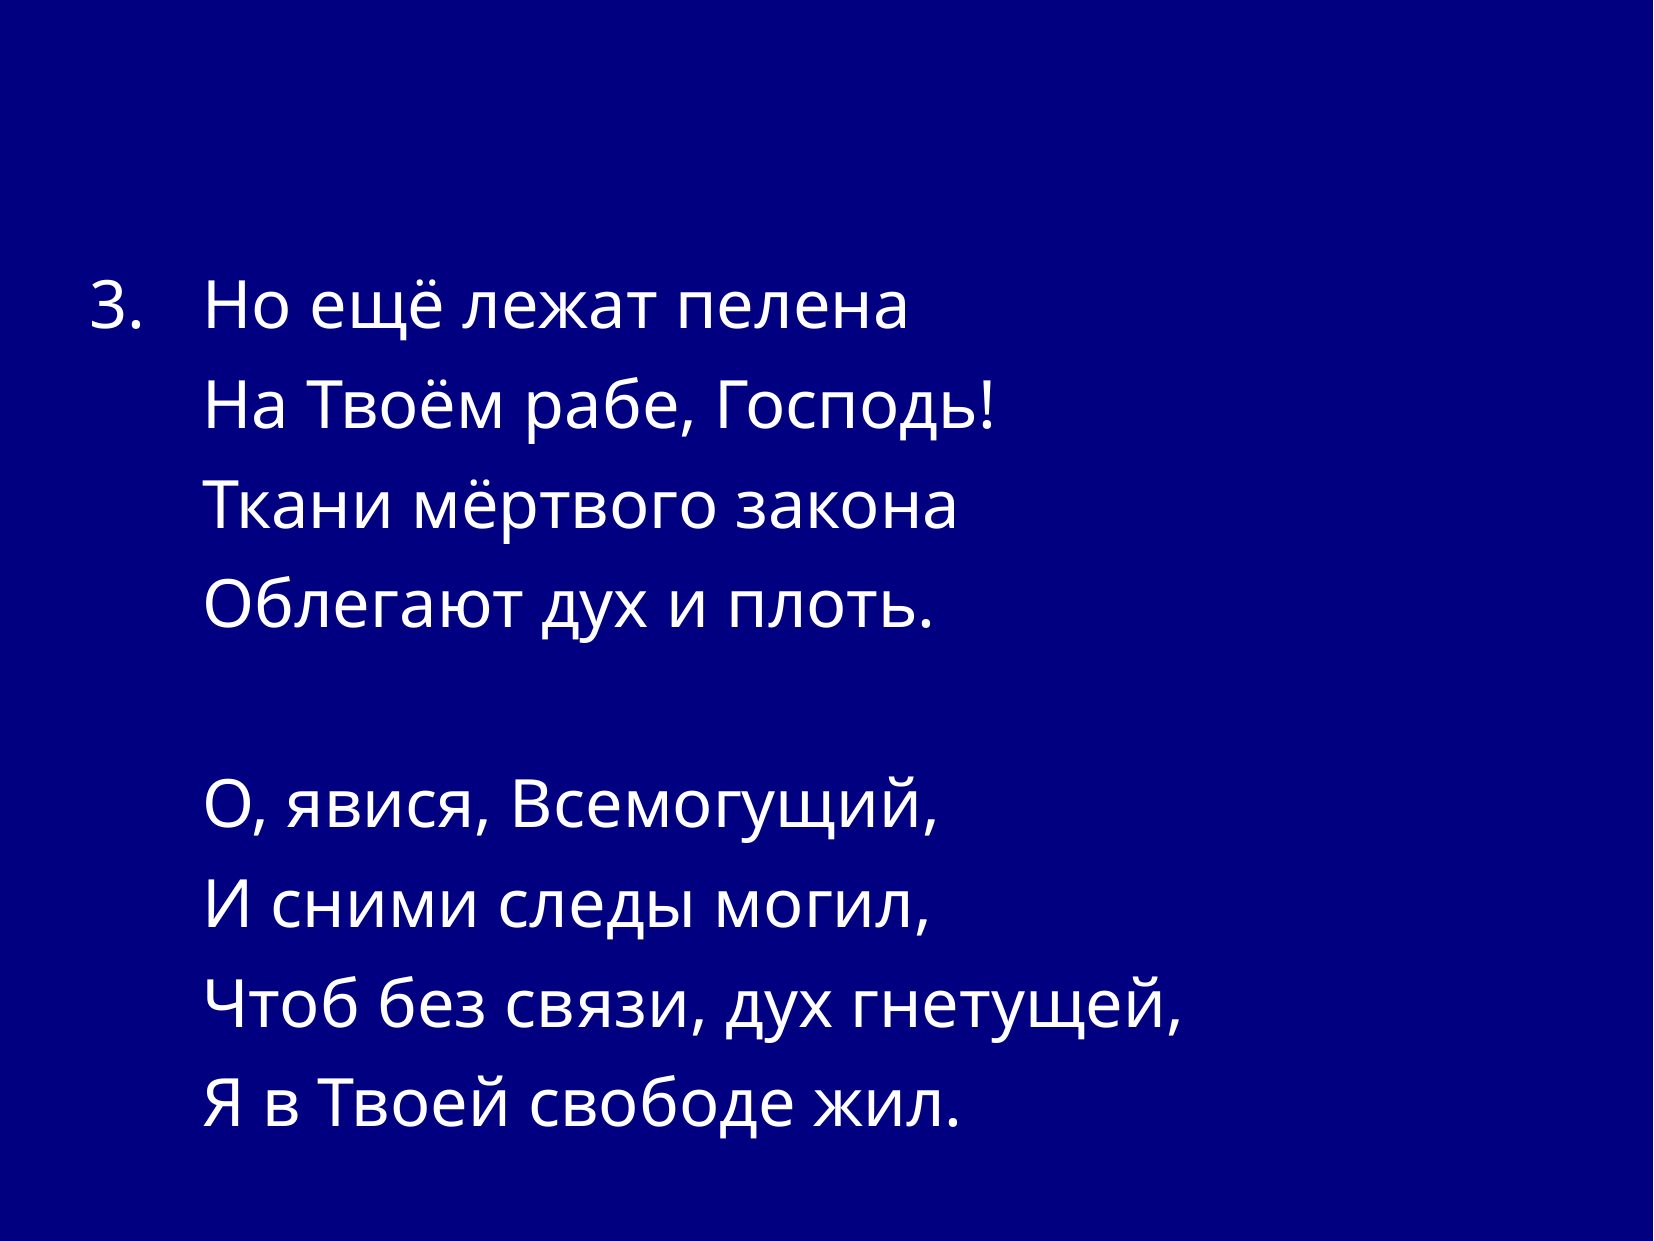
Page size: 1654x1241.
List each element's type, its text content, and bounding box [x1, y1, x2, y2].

text_box 3. Но ещё лежат пелена На Твоём рабе, Господь! Ткани мёртвого закона Облегают дух и плоть. О, явися, Всемогущий, И сними следы могил, Чтоб без связи, дух гнетущей, Я в Твоей свободе жил. [75, 150, 1576, 1163]
